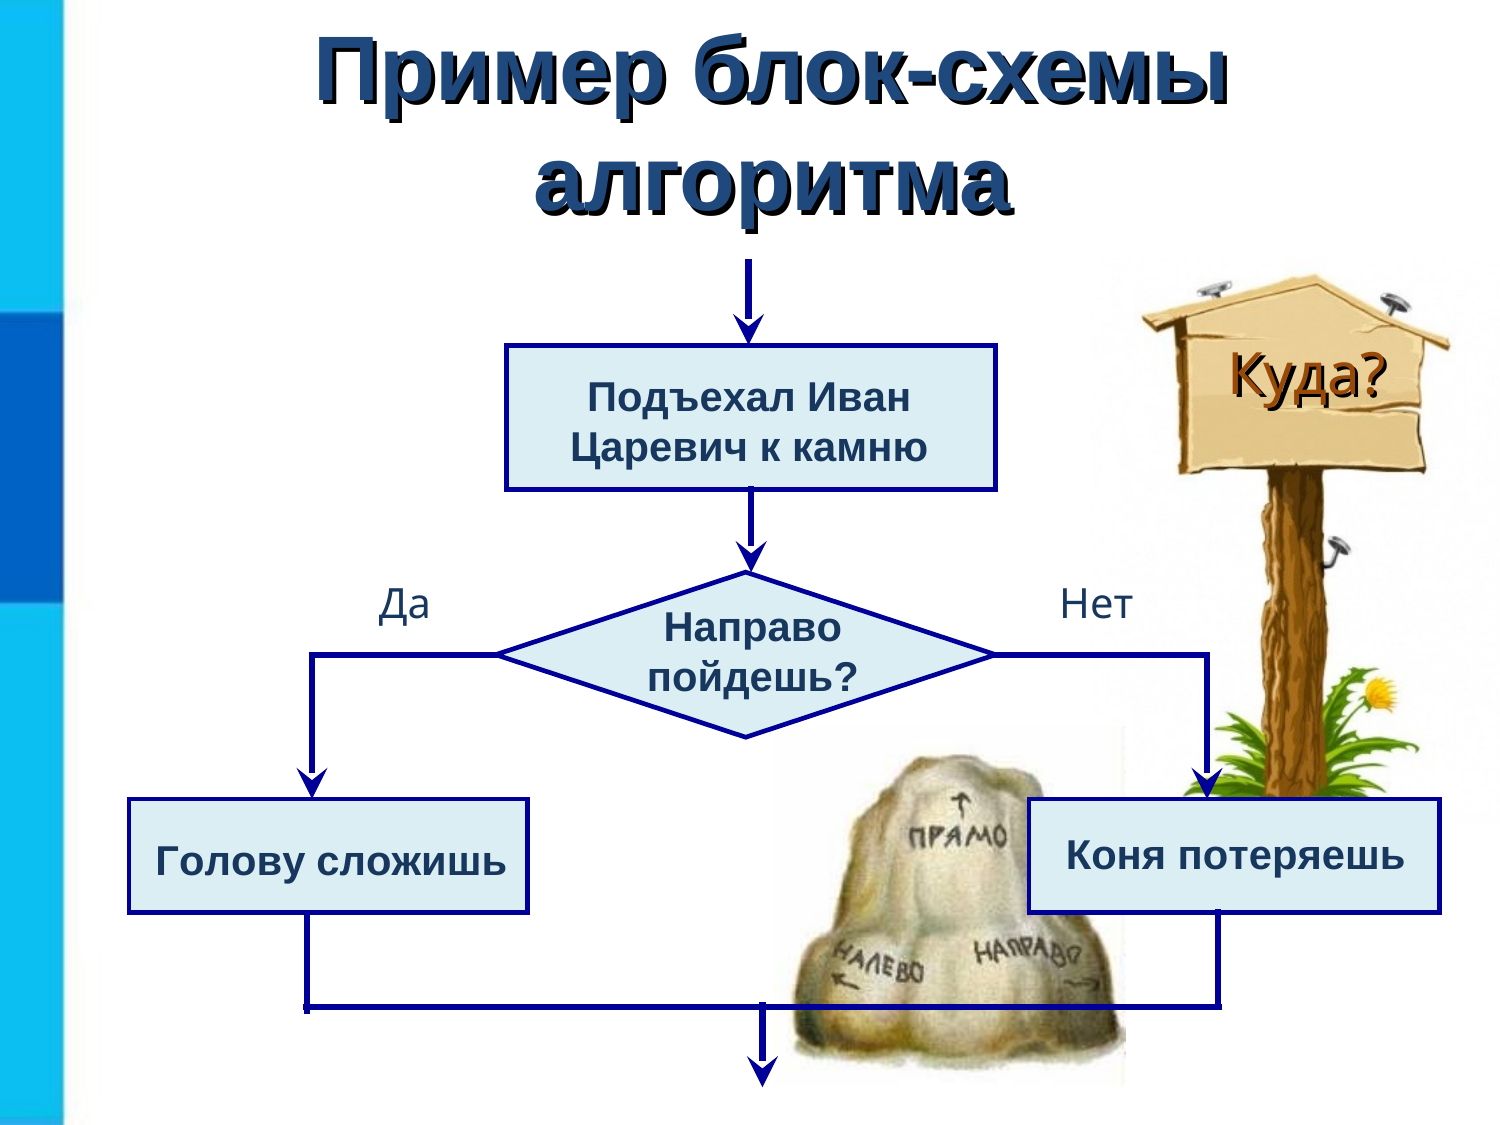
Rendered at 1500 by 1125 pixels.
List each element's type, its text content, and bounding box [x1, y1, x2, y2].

text_box [1029, 798, 1440, 913]
text_box Куда? [1183, 328, 1430, 414]
text_box Нет [1031, 569, 1162, 635]
text_box Направо пойдешь? [609, 591, 897, 708]
text_box [503, 617, 609, 693]
text_box [128, 798, 528, 913]
text_box [688, 572, 803, 591]
text_box Голову сложишь [135, 825, 528, 892]
text_box Подъехал Иван Царевич к камню [533, 361, 965, 478]
text_box [506, 345, 996, 490]
picture [0, 0, 1500, 1125]
text_box Да [339, 569, 471, 635]
text_box [897, 622, 993, 688]
title Пример блок-схемы алгоритма [138, 11, 1407, 227]
text_box [657, 708, 835, 738]
text_box Коня потеряешь [1031, 820, 1441, 886]
